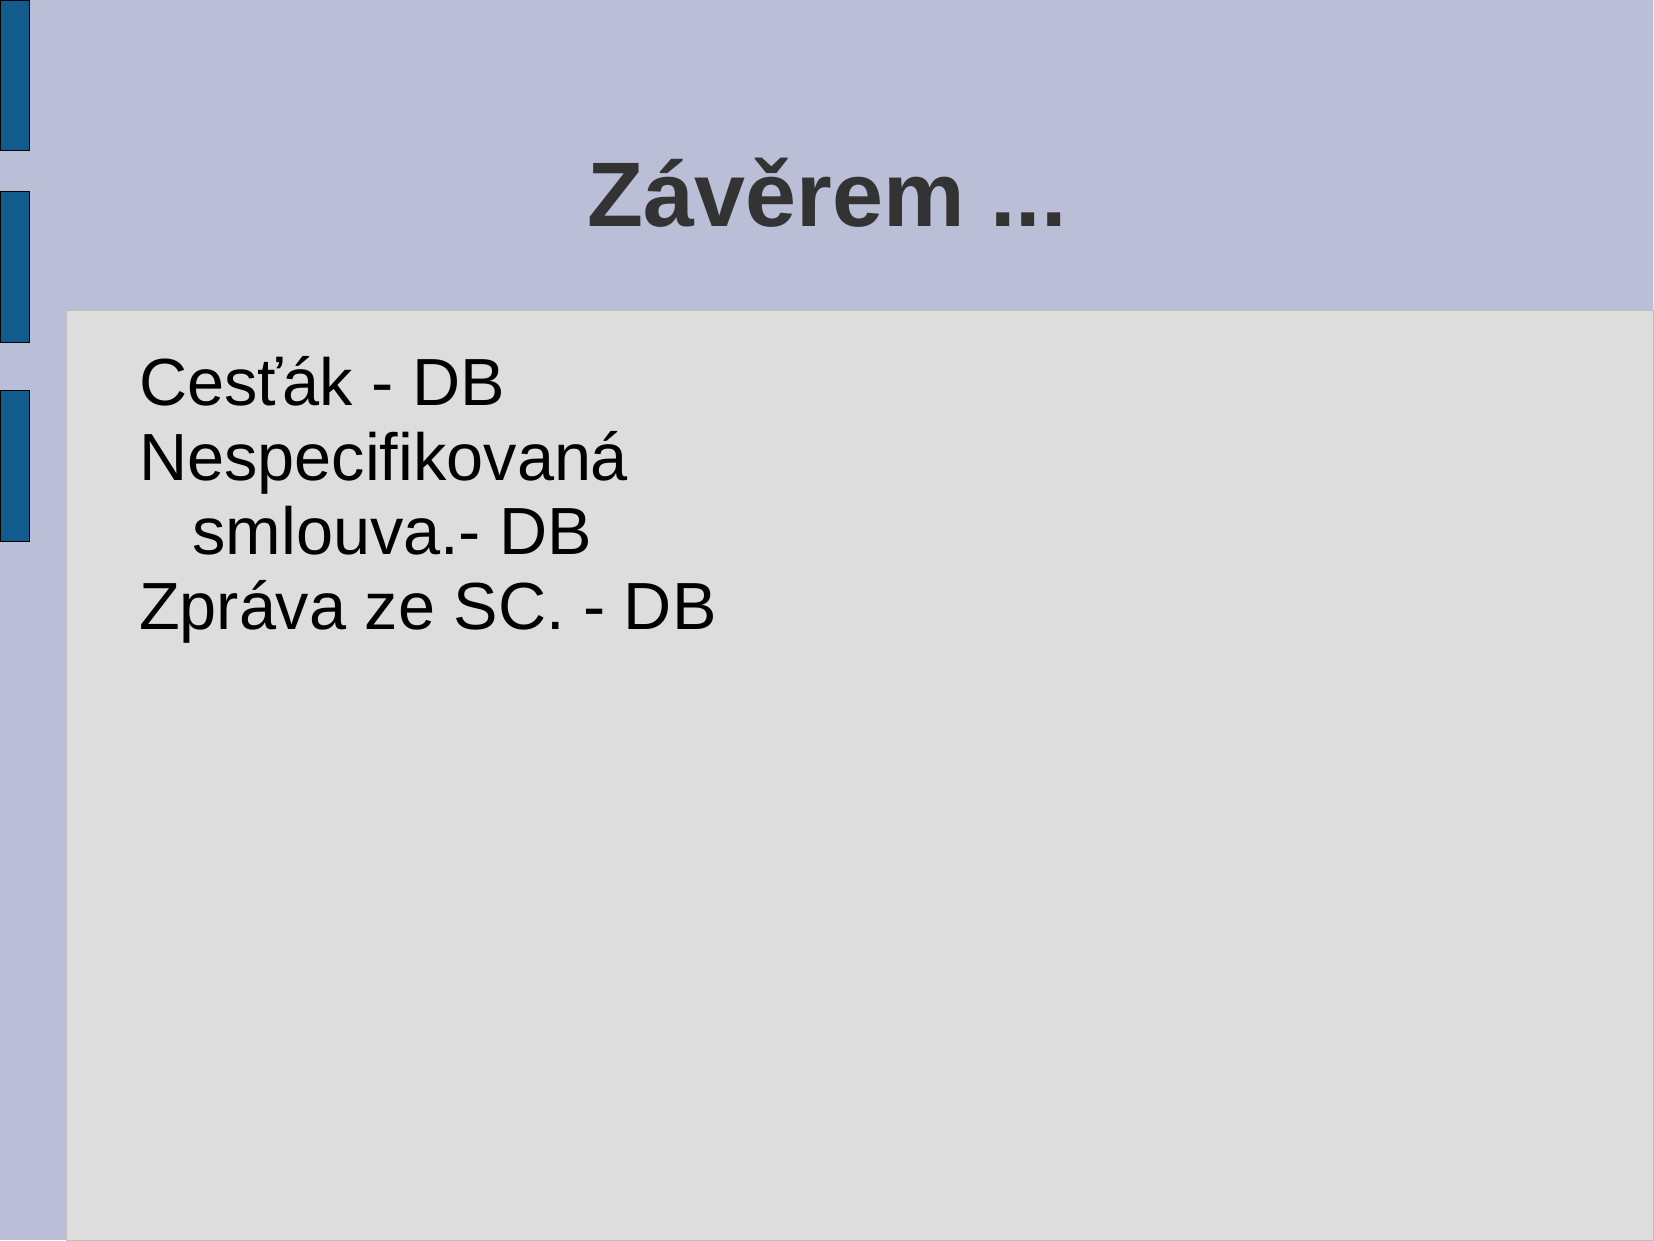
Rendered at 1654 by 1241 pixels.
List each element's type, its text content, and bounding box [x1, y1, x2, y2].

title Závěrem ... [121, 91, 1534, 299]
list Cesťák - DB Nespecifikovaná smlouva.- DB Zpráva ze SC. - DB [121, 344, 811, 1112]
